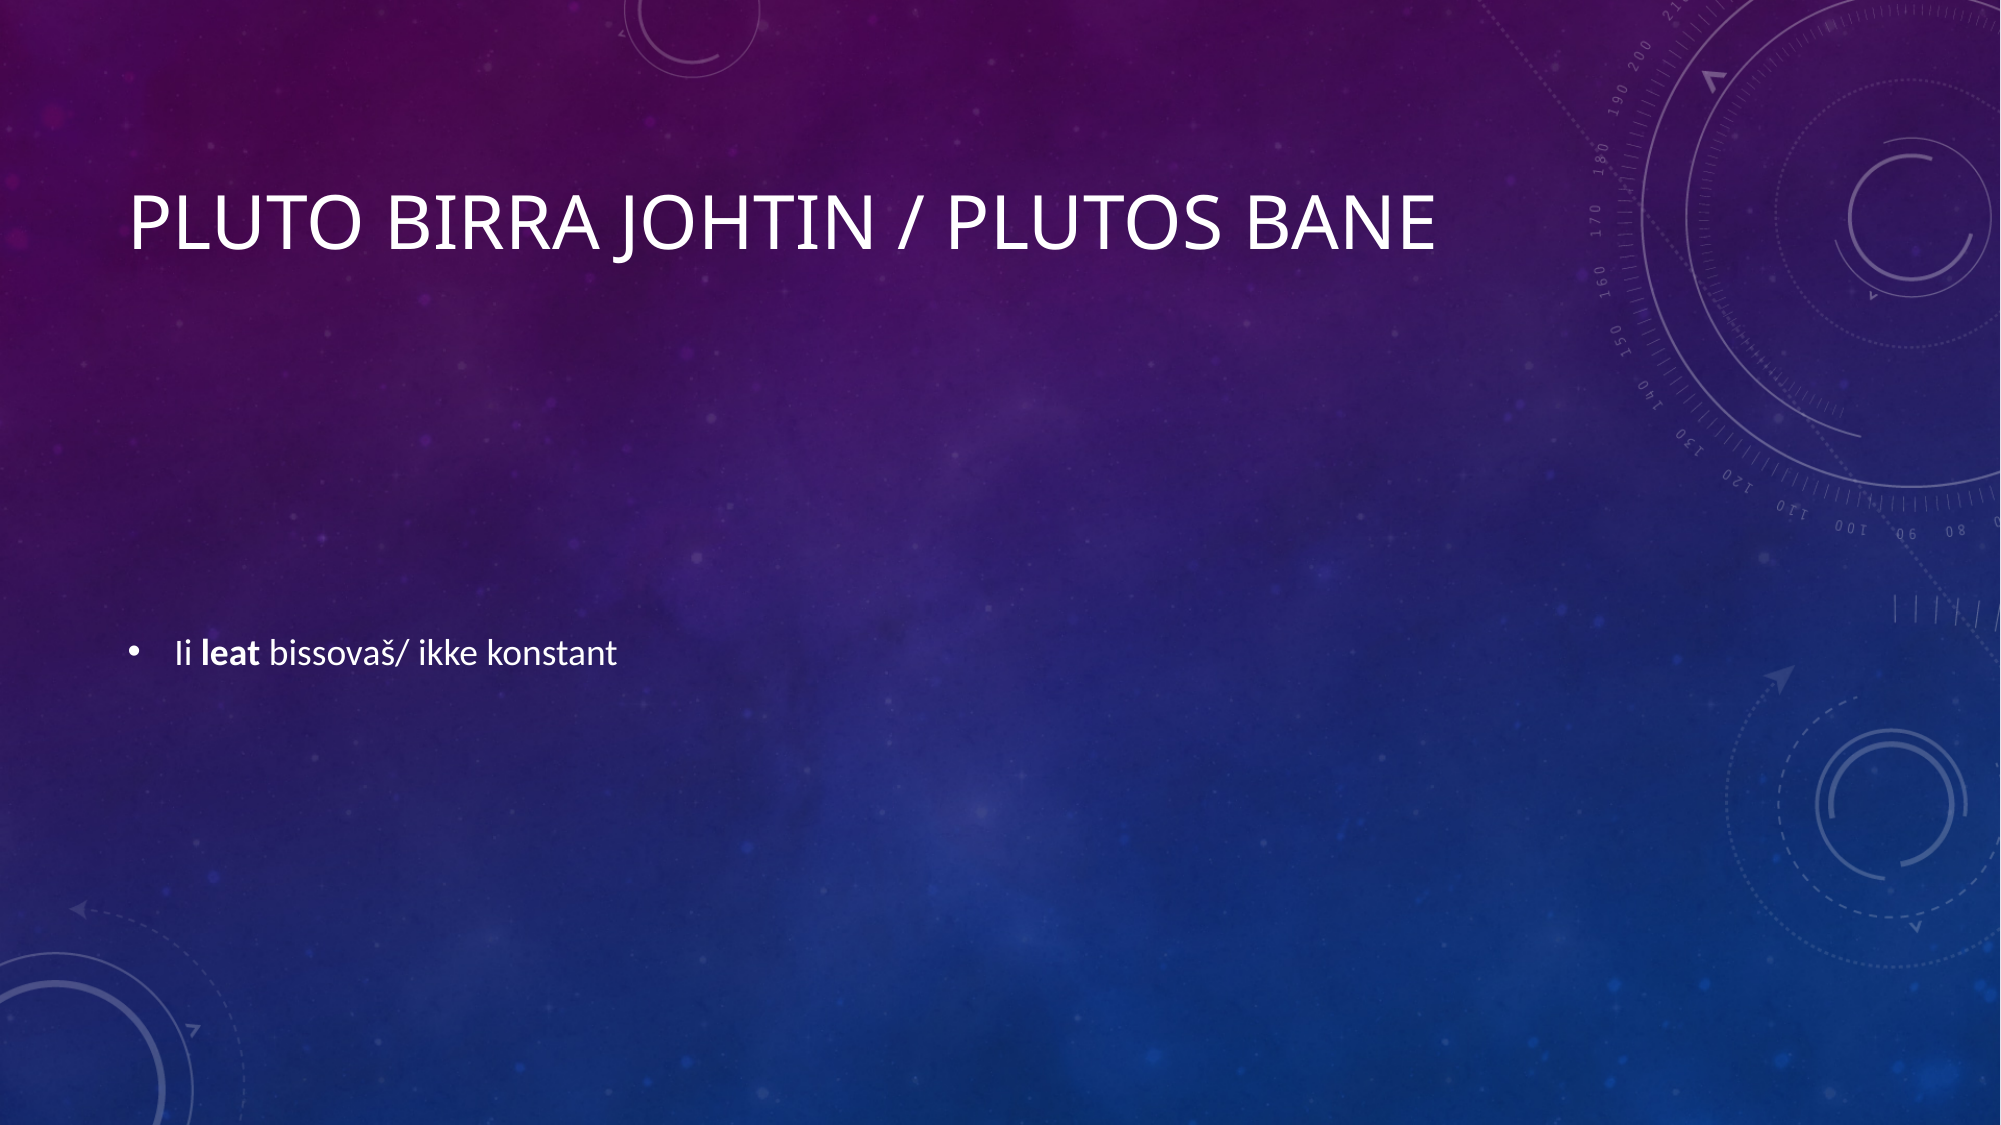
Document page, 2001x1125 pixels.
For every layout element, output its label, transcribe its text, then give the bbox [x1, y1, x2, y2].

list Ii leat bissovaš/ ikke konstant [112, 351, 1775, 950]
title Pluto birra johtin / Plutos bane [112, 99, 1775, 339]
